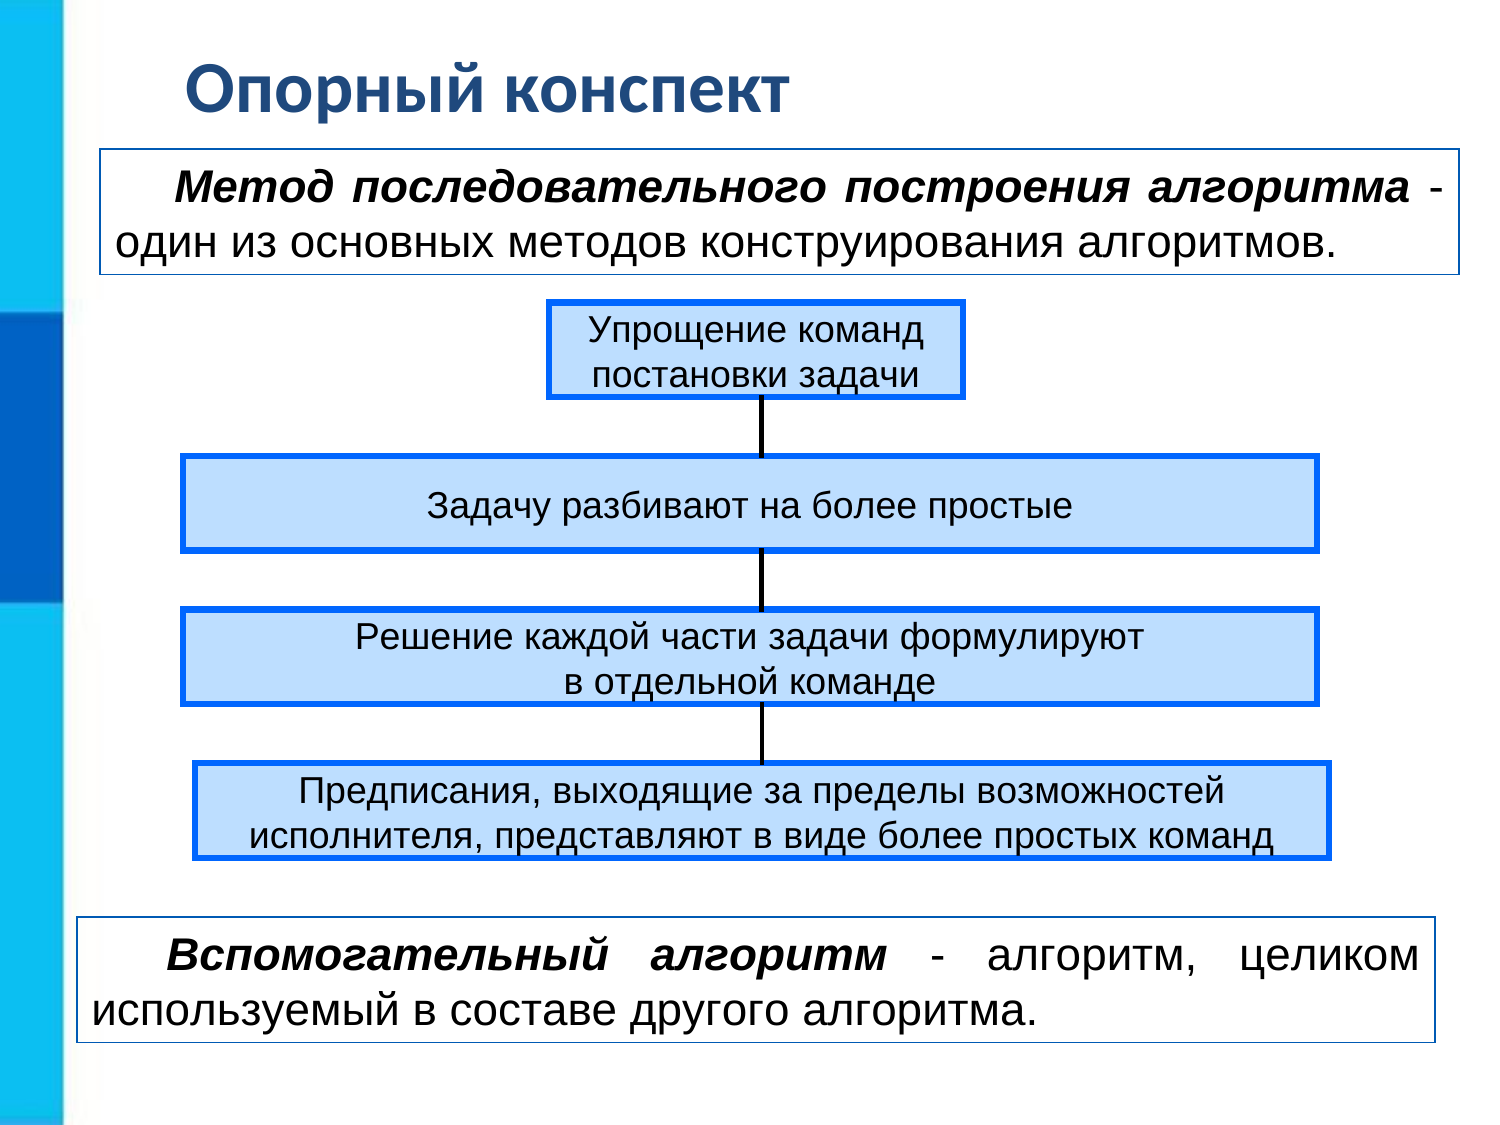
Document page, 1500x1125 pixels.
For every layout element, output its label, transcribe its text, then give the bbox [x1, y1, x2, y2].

picture [0, 0, 1500, 1125]
text_box Решение каждой части задачи формулируют в отдельной команде [183, 609, 1317, 705]
text_box Задачу разбивают на более простые [183, 455, 1317, 551]
text_box Упрощение команд постановки задачи [549, 302, 963, 398]
text_box Вспомогательный алгоритм - алгоритм, целиком используемый в составе другого алгоритма. [76, 916, 1436, 1043]
text_box Опорный конспект [171, 30, 1425, 135]
text_box Предписания, выходящие за пределы возможностей исполнителя, представляют в виде более простых команд [195, 763, 1329, 858]
text_box Метод последовательного построения алгоритма - один из основных методов конструирования алгоритмов. [100, 148, 1459, 275]
